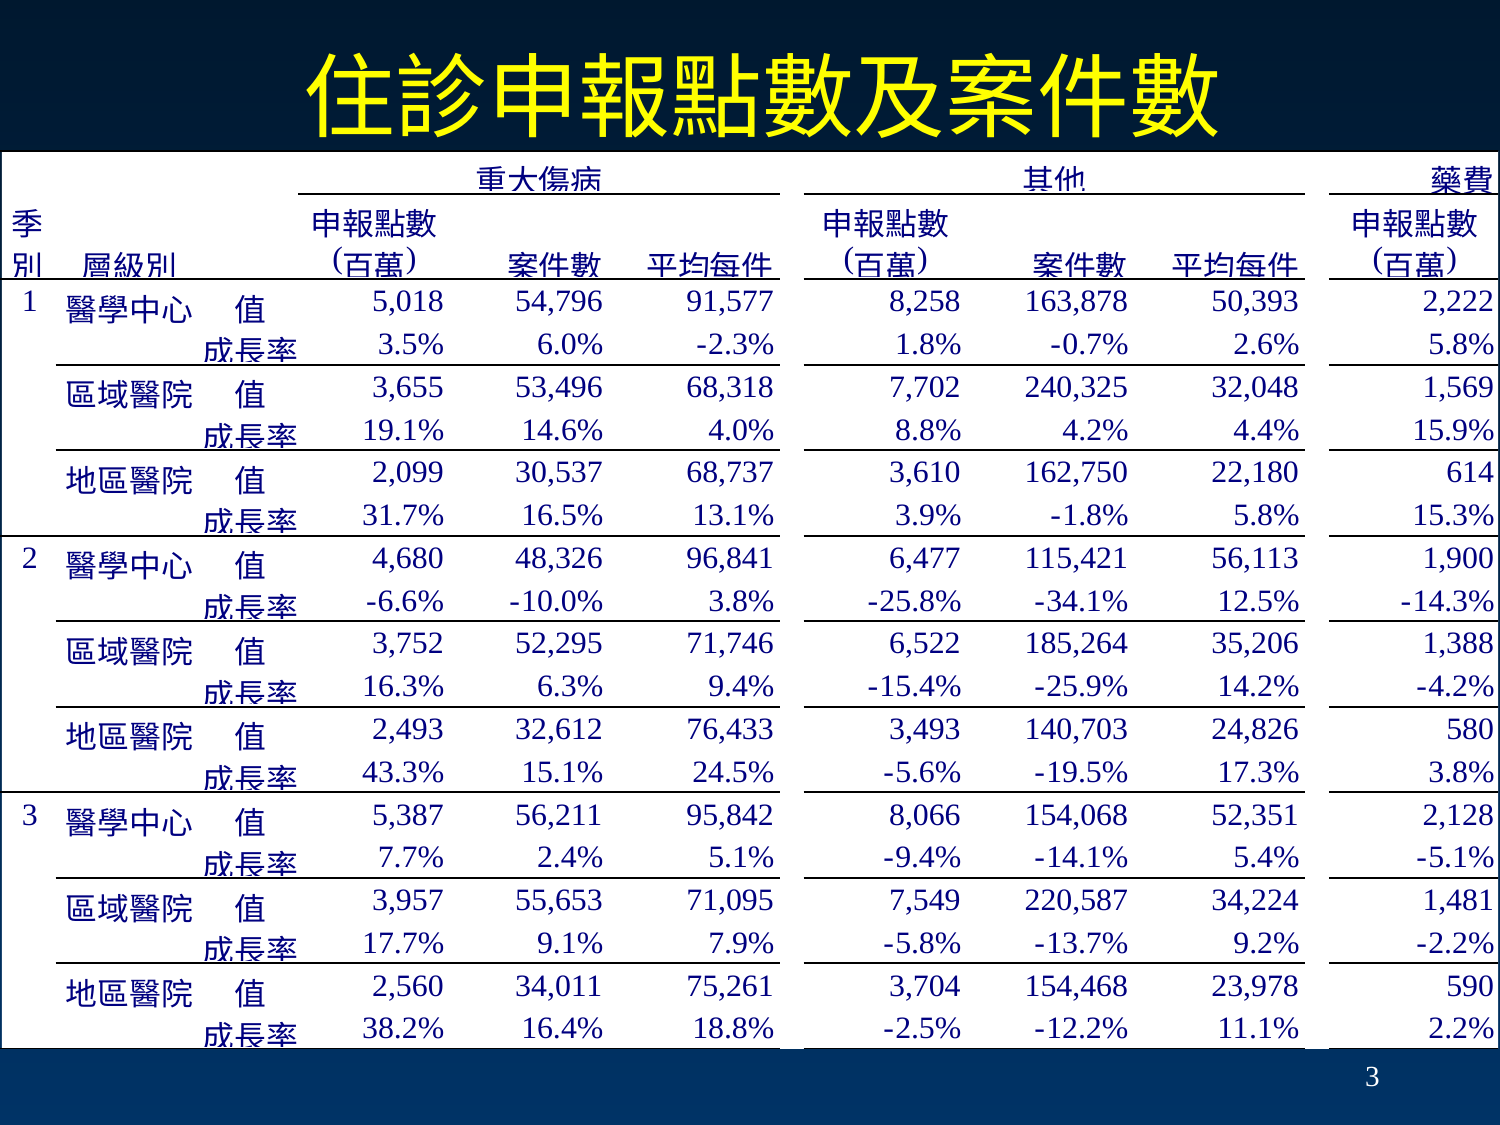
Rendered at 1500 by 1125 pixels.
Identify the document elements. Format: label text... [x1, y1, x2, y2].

chart [0, 149, 1500, 1051]
title 住診申報點數及案件數 [125, 0, 1401, 149]
